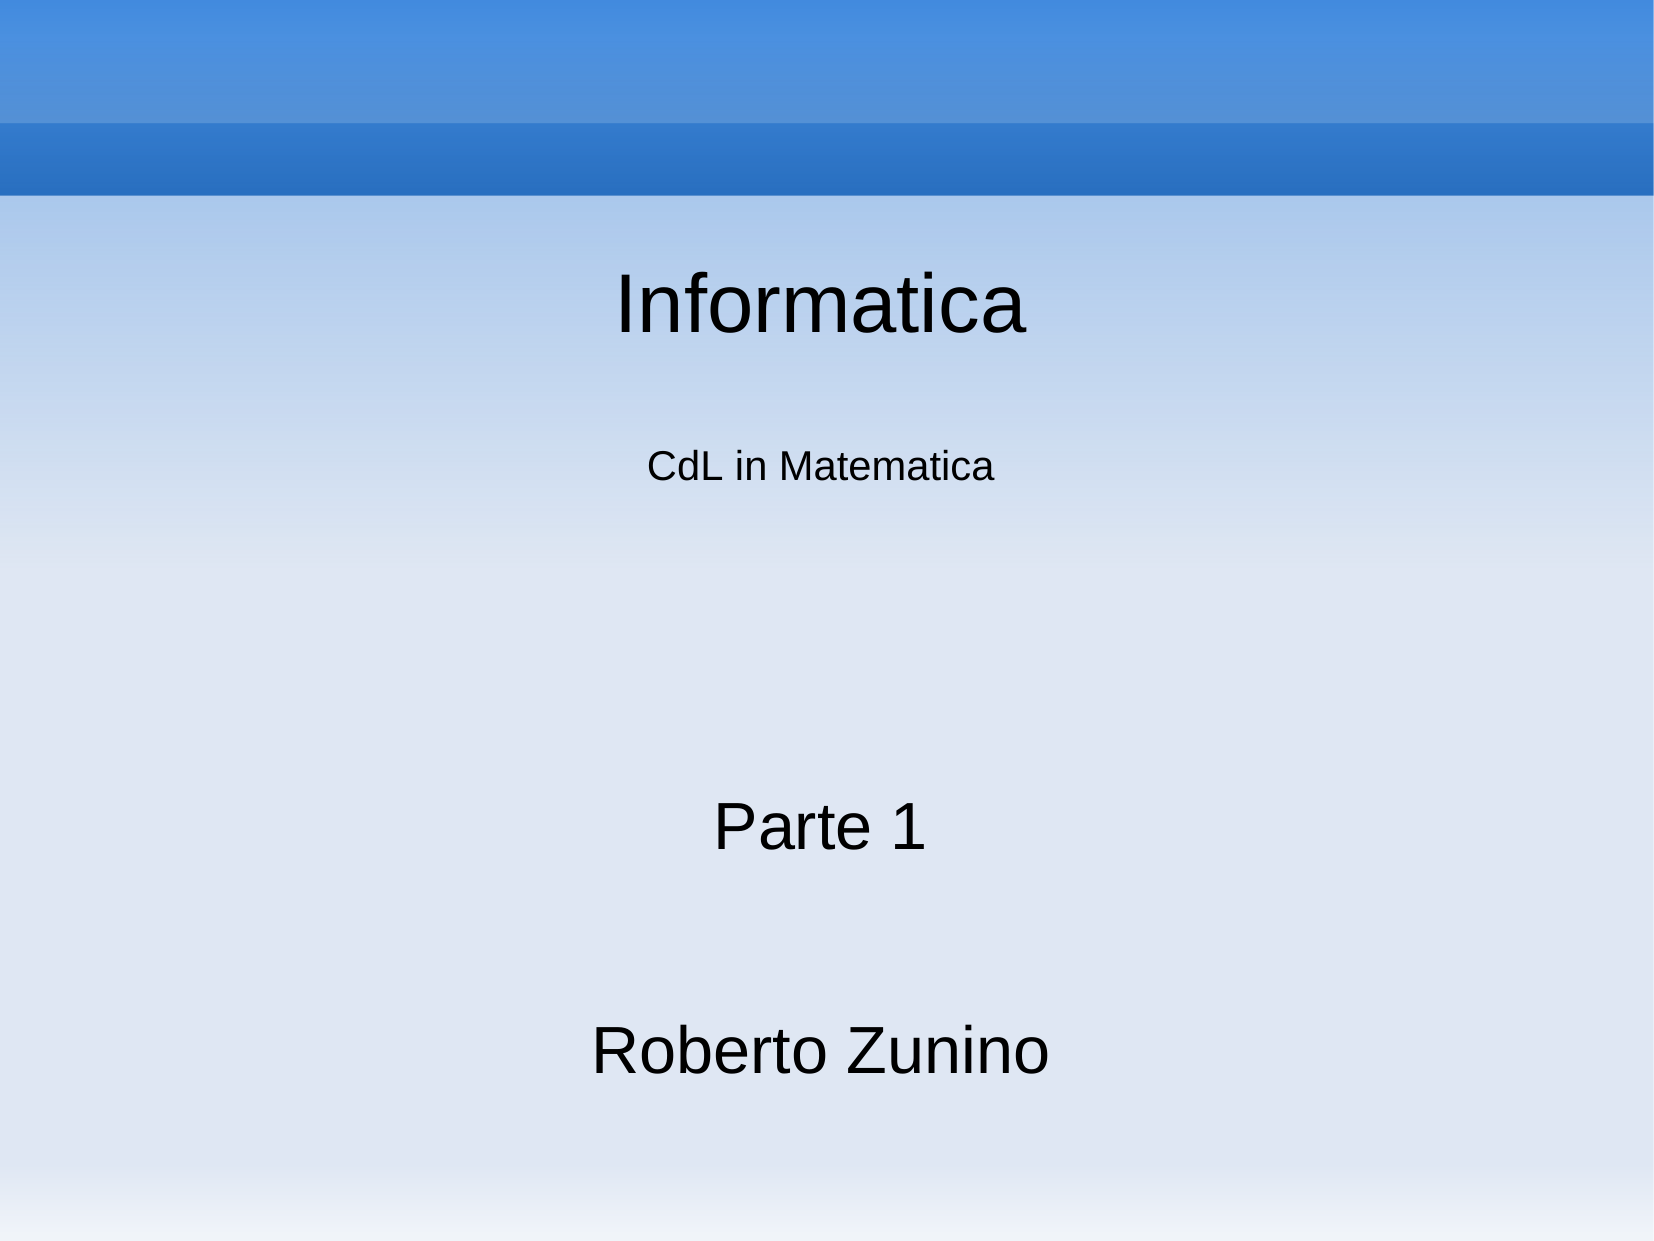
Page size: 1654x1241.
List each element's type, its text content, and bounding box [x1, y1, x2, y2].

picture [0, 0, 1654, 1241]
subtitle Informatica CdL in Matematica Parte 1 Roberto Zunino [76, 118, 1565, 1227]
